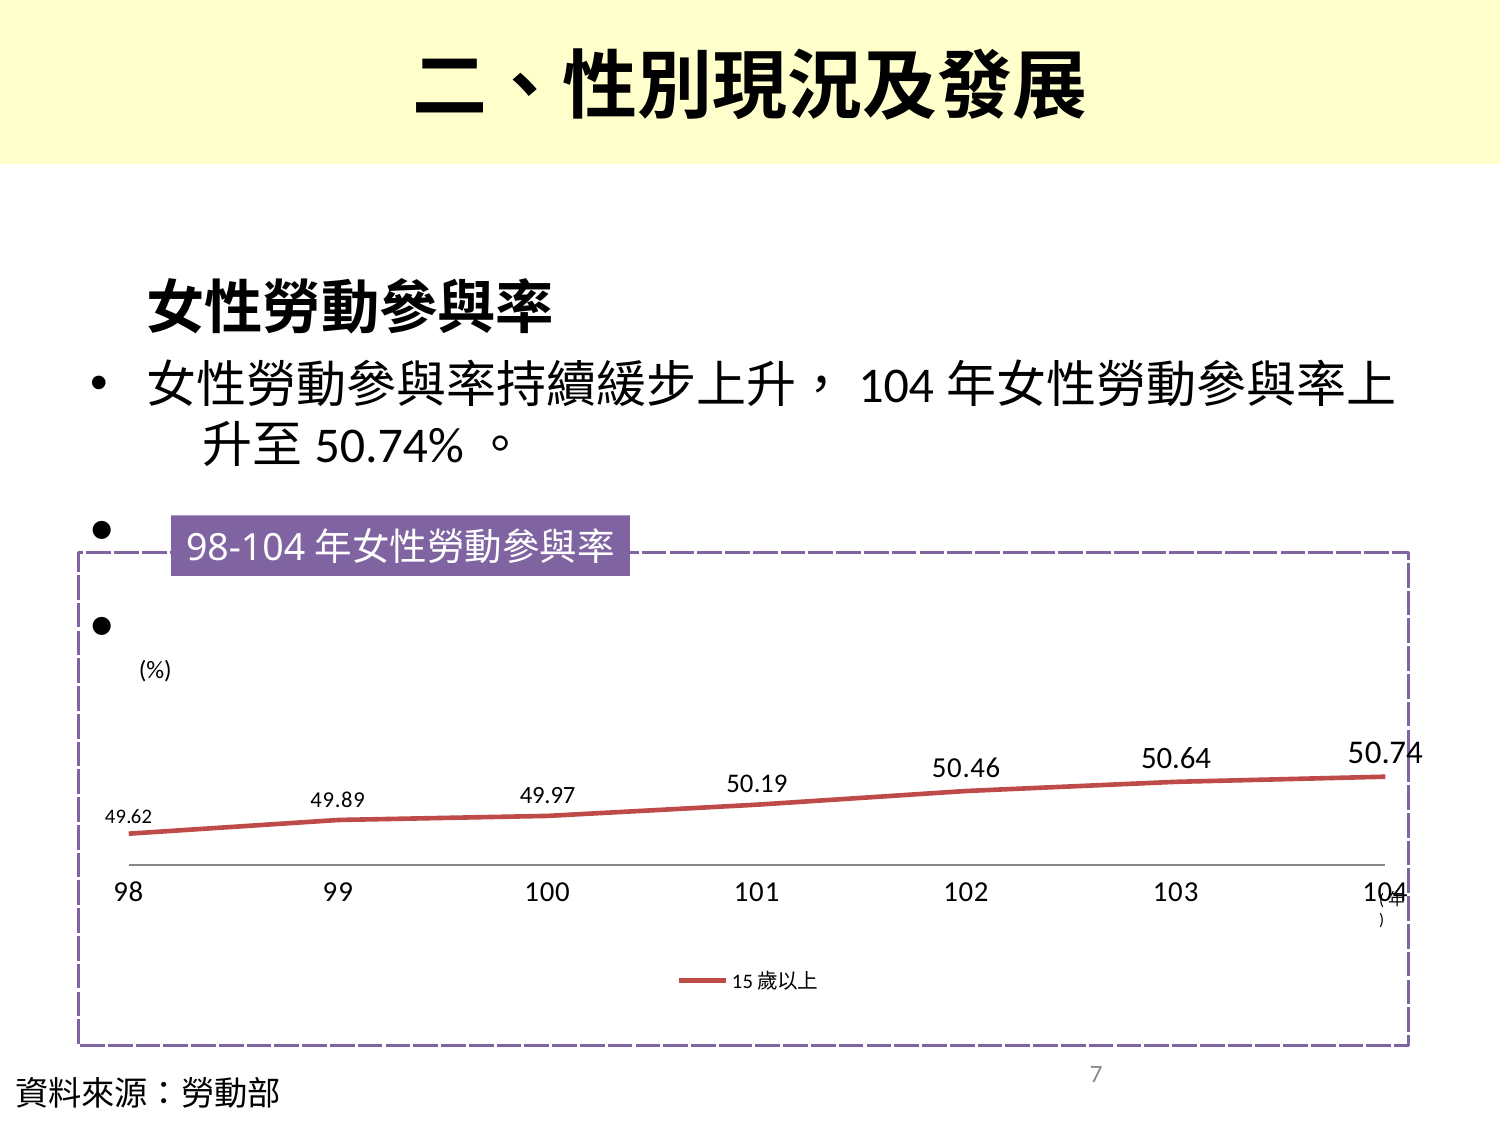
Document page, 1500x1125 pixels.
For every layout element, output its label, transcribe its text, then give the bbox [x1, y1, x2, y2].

text_box 98-104年女性勞動參與率 [171, 515, 630, 576]
title 二、性別現況及發展 [0, 0, 1500, 165]
text_box 資料來源：勞動部 [0, 1064, 408, 1121]
chart [76, 550, 1424, 1047]
list 女性勞動參與率 女性勞動參與率持續緩步上升，104年女性勞動參與率上升至50.74%。 [75, 262, 1426, 1005]
text_box (%) [123, 646, 207, 684]
text_box [1074, 1042, 1426, 1103]
text_box (年) [1364, 881, 1424, 917]
